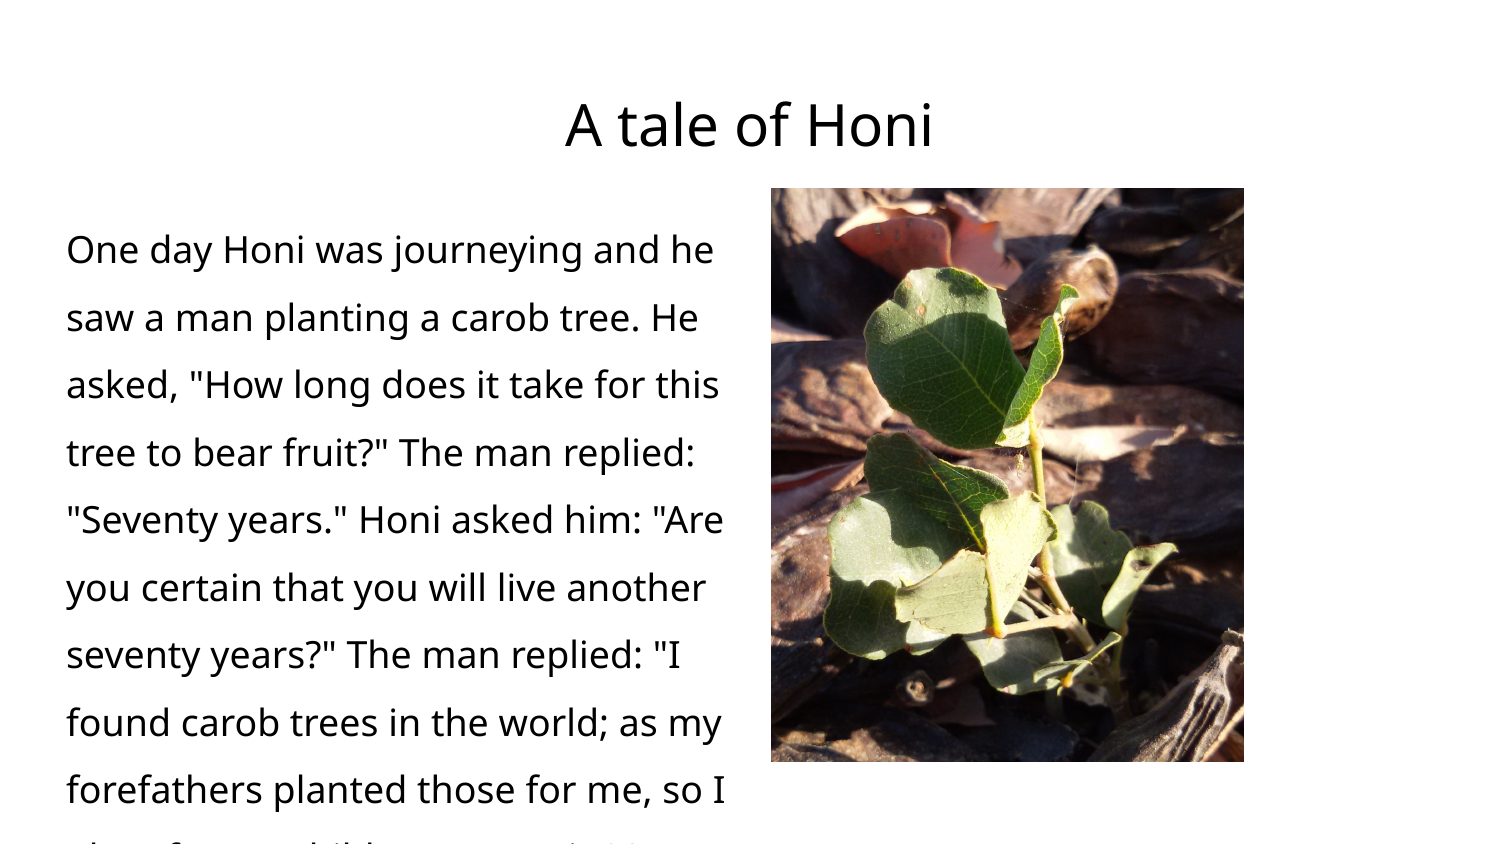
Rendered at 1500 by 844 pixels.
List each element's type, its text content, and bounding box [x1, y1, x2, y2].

title A tale of Honi [51, 72, 1449, 167]
picture [771, 188, 1244, 762]
list One day Honi was journeying and he saw a man planting a carob tree. He asked, "How long does it take for this tree to bear fruit?" The man replied: "Seventy years." Honi asked him: "Are you certain that you will live another seventy years?" The man replied: "I found carob trees in the world; as my forefathers planted those for me, so I plant for my children." (Ta’anit 23a) [51, 189, 746, 750]
